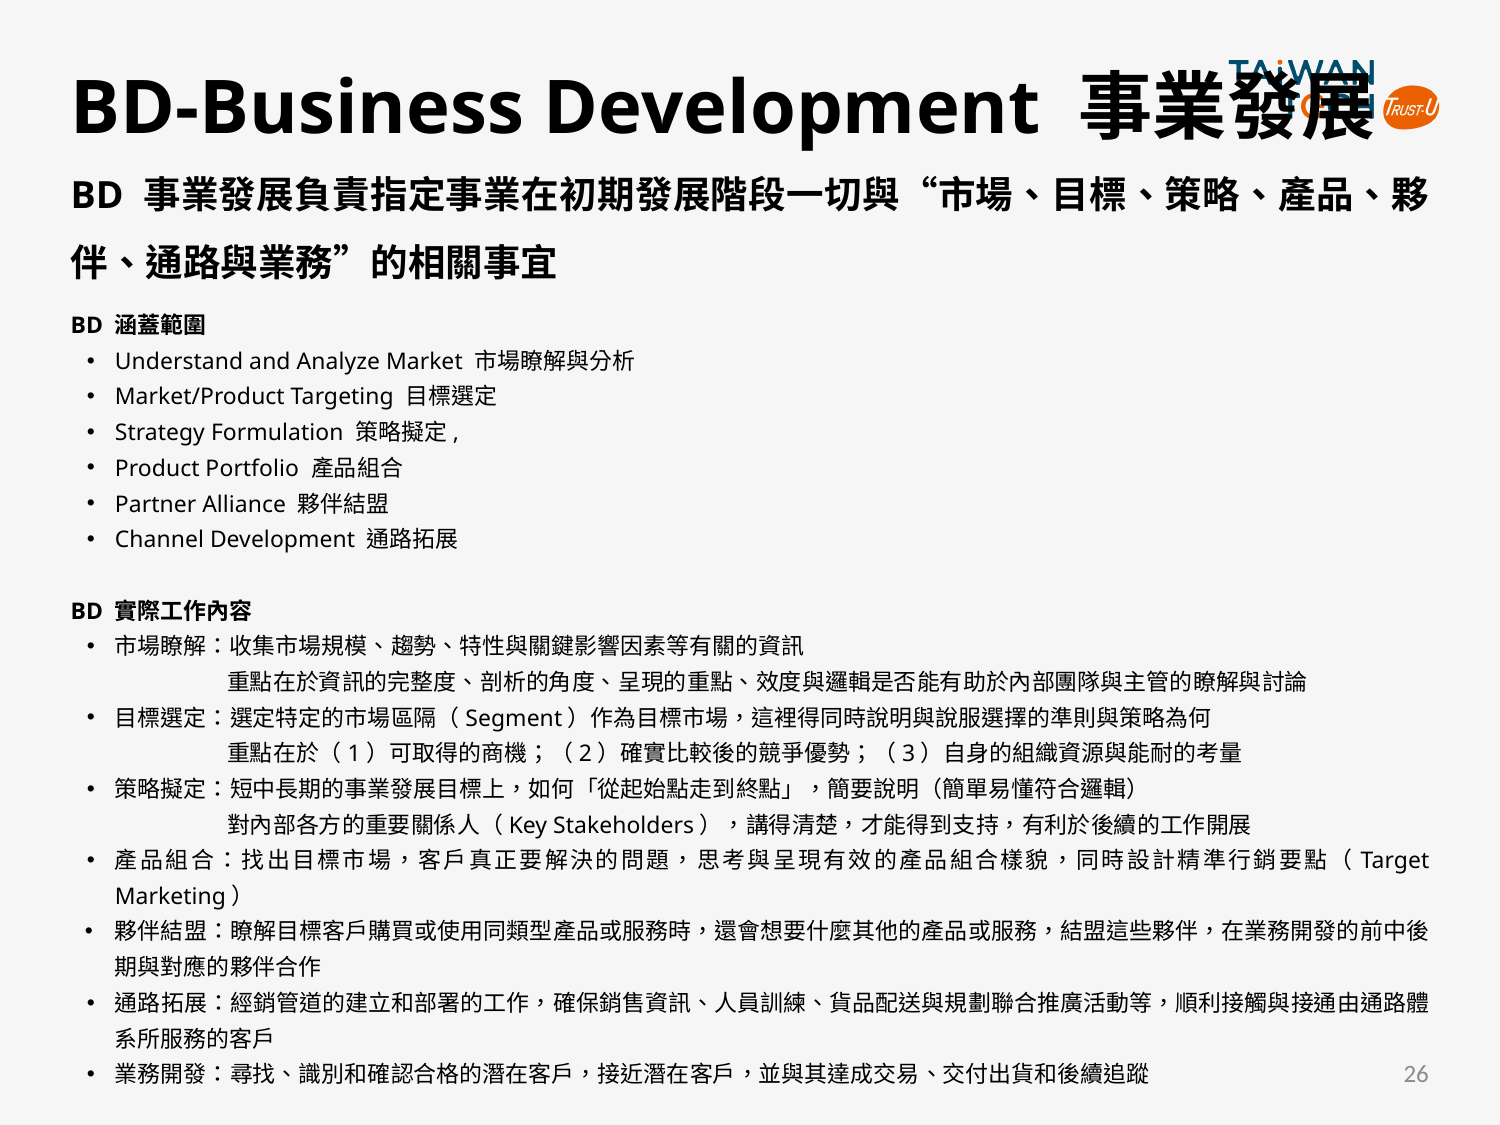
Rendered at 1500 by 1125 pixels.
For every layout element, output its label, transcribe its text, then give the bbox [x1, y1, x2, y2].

text_box BD 涵蓋範圍 Understand and Analyze Market 市場瞭解與分析 Market/Product Targeting 目標選定 Strategy Formulation 策略擬定, Product Portfolio 產品組合 Partner Alliance 夥伴結盟 Channel Development 通路拓展 BD 實際工作內容 市場瞭解：收集市場規模、趨勢、特性與關鍵影響因素等有關的資訊 重點在於資訊的完整度、剖析的角度、呈現的重點、效度與邏輯是否能有助於內部團隊與主管的瞭解與討論 目標選定：選定特定的市場區隔（Segment）作為目標市場，這裡得同時說明與說服選擇的準則與策略為何 重點在於（1）可取得的商機；（2）確實比較後的競爭優勢；（3）自身的組織資源與能耐的考量 策略擬定：短中長期的事業發展目標上，如何「從起始點走到終點」，簡要說明（簡單易懂符合邏輯） 對內部各方的重要關係人（Key Stakeholders），講得清楚，才能得到支持，有利於後續的工作開展 產品組合：找出目標市場，客戶真正要解決的問題，思考與呈現有效的產品組合樣貌，同時設計精準行銷要點（Target Marketing） 夥伴結盟：瞭解目標客戶購買或使用同類型產品或服務時，還會想要什麼其他的產品或服務，結盟這些夥伴，在業務開發的前中後期與對應的夥伴合作 通路拓展：經銷管道的建立和部署的工作，確保銷售資訊、人員訓練、貨品配送與規劃聯合推廣活動等，順利接觸與接通由通路體系所服務的客戶 業務開發：尋找、識別和確認合格的潛在客戶，接近潛在客戶，並與其達成交易、交付出貨和後續追蹤 [55, 295, 1444, 1101]
title BD-Business Development 事業發展 [55, 33, 1444, 141]
text_box BD 事業發展負責指定事業在初期發展階段一切與“市場、目標、策略、產品、夥伴、通路與業務”的相關事宜 [55, 141, 1444, 292]
